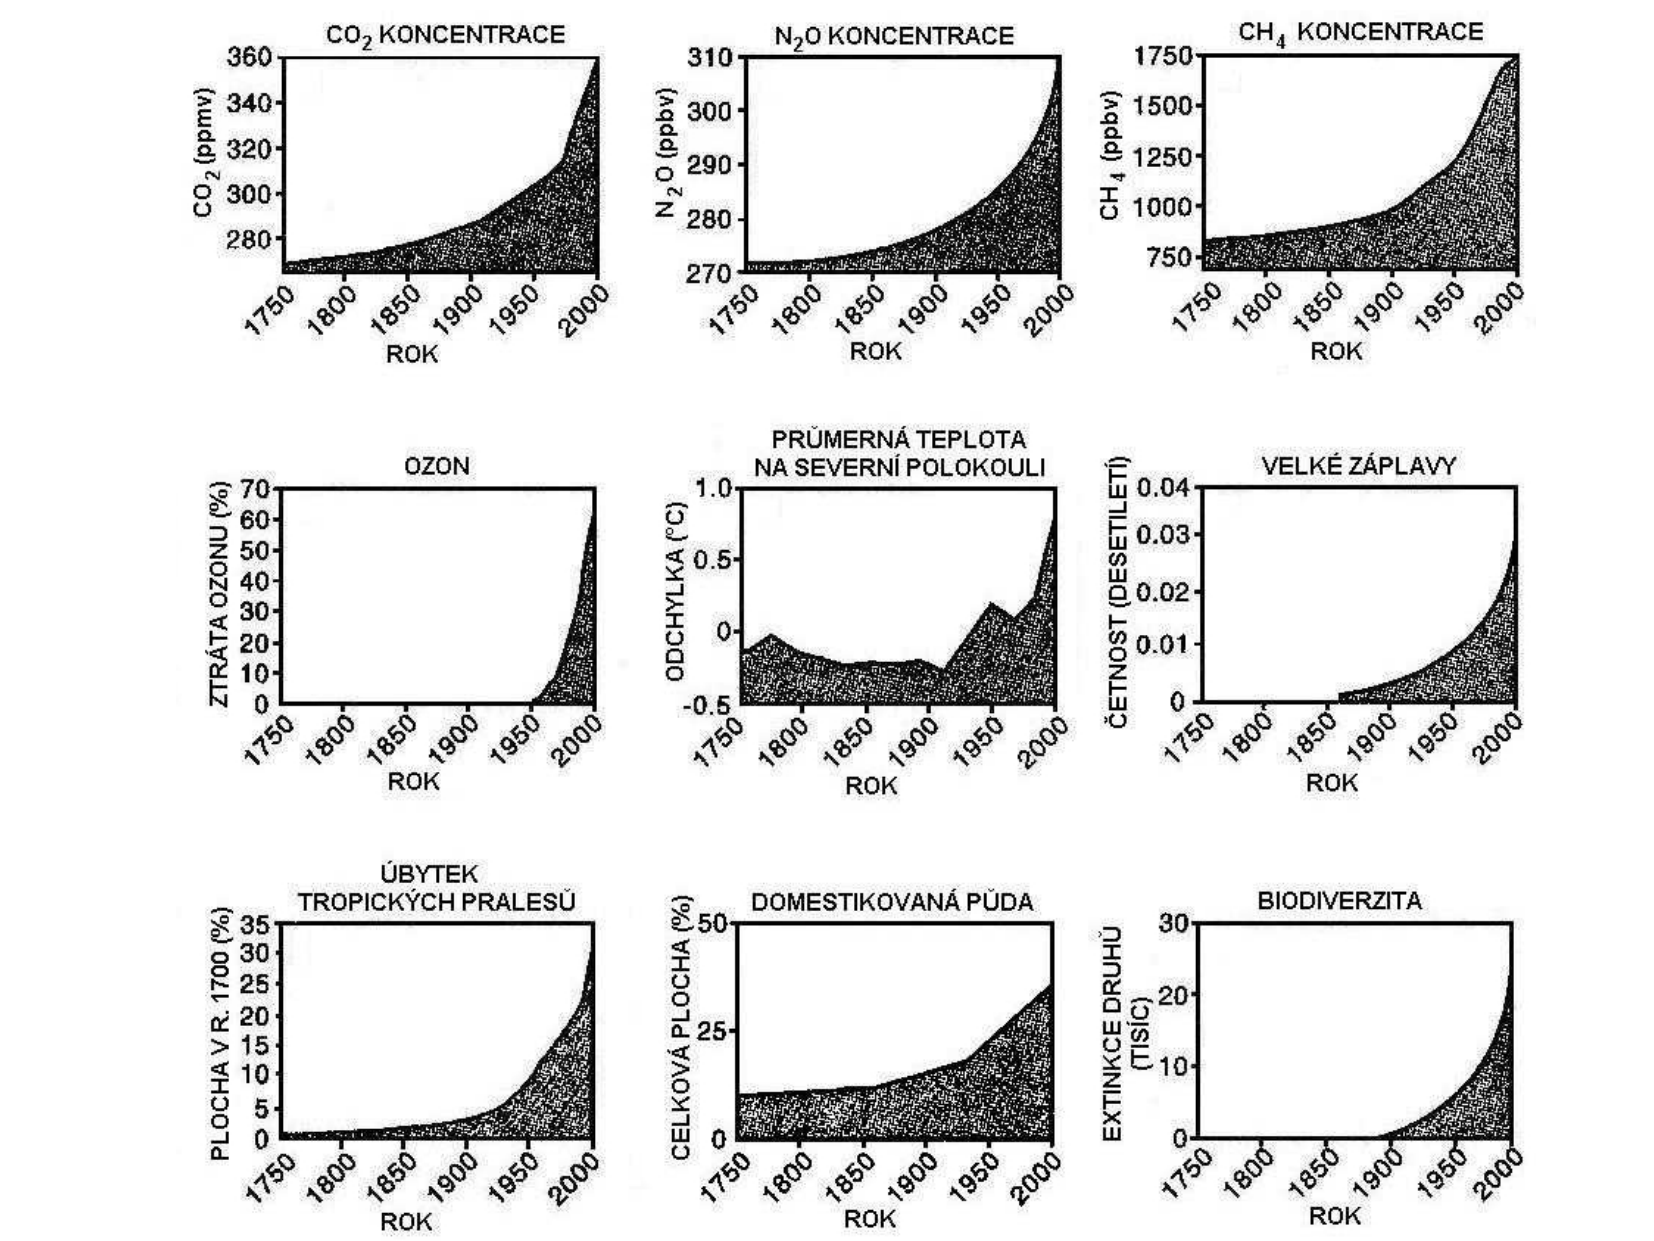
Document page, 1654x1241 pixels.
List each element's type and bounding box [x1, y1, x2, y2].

picture [176, 0, 1536, 1241]
